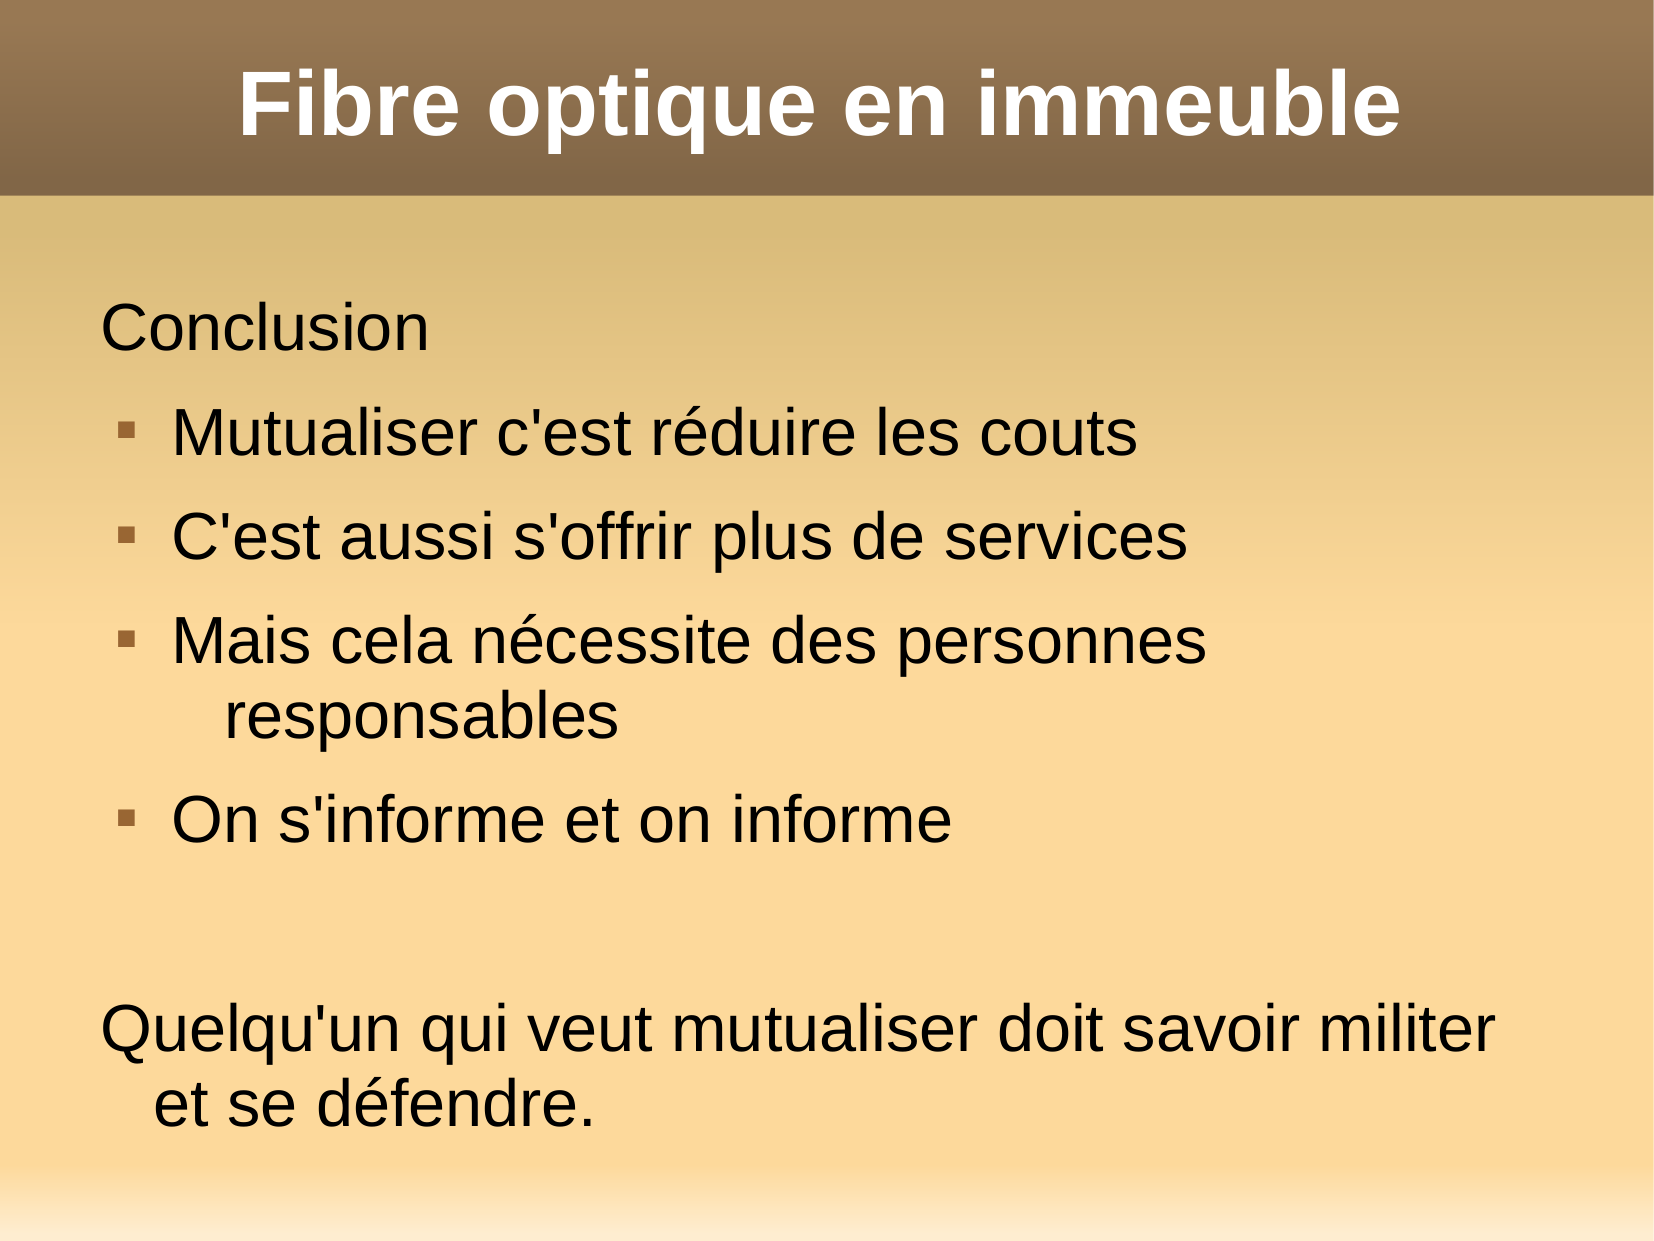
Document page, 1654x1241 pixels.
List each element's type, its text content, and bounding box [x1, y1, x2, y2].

picture [0, 0, 1654, 1241]
title Fibre optique en immeuble [76, 0, 1565, 208]
list Conclusion Mutualiser c'est réduire les couts C'est aussi s'offrir plus de services Mais cela nécessite des personnes responsables On s'informe et on informe Quelqu'un qui veut mutualiser doit savoir militer et se défendre. [82, 290, 1571, 1141]
